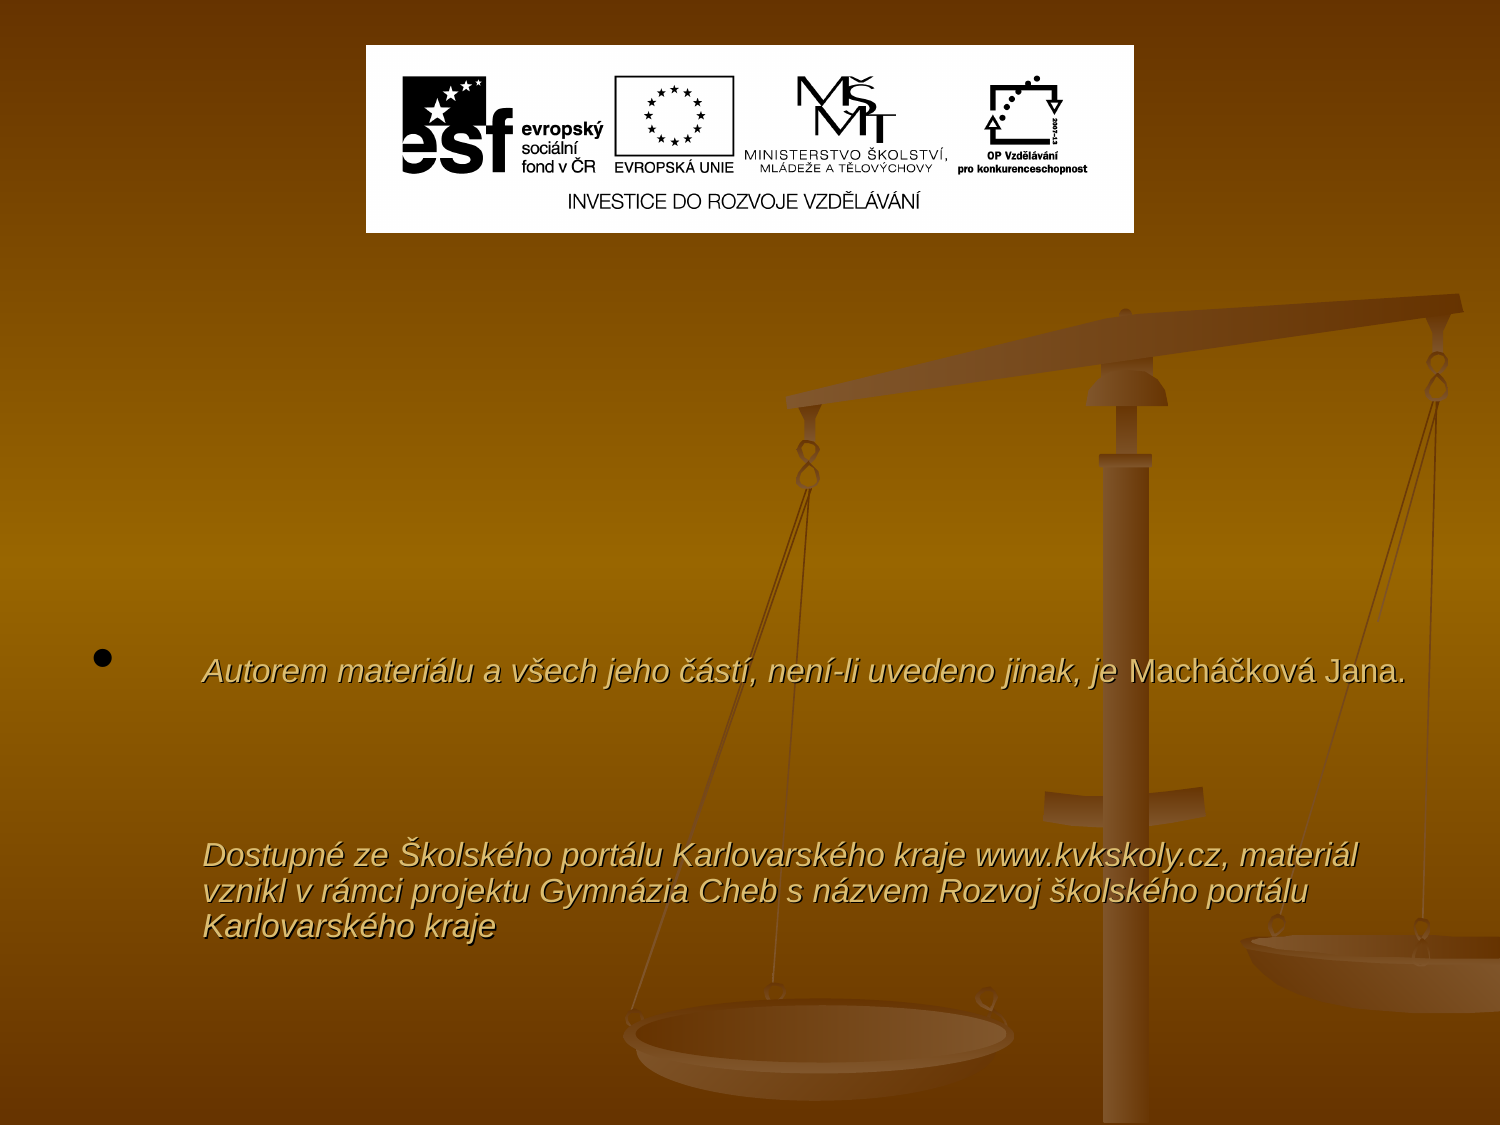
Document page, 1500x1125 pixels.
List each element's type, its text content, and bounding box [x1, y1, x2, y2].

picture [366, 45, 1134, 233]
list Autorem materiálu a všech jeho částí, není-li uvedeno jinak, je Macháčková Jana. Dostupné ze Školského portálu Karlovarského kraje www.kvkskoly.cz, materiál vznikl v rámci projektu Gymnázia Cheb s názvem Rozvoj školského portálu Karlovarského kraje [75, 262, 1426, 1005]
